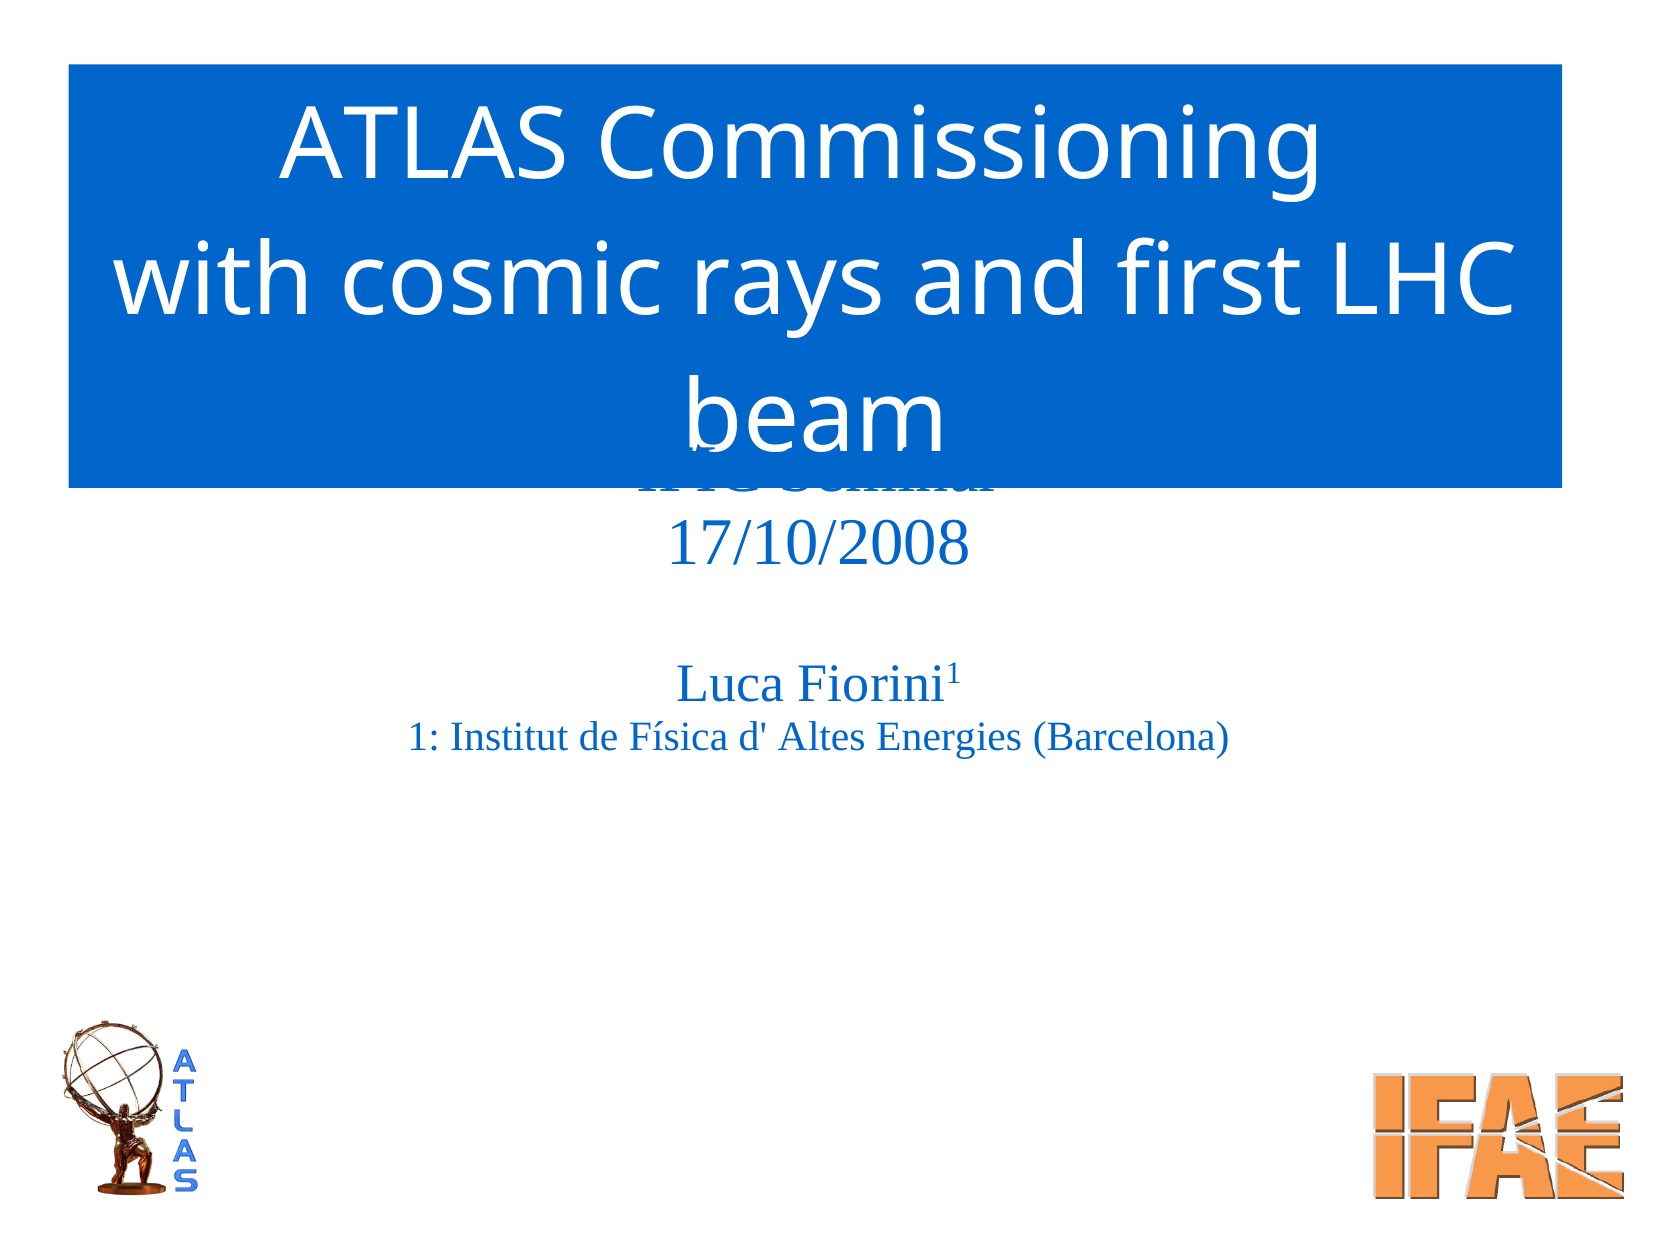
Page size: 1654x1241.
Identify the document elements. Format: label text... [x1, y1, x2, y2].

text_box IFIC Seminar 17/10/2008 Luca Fiorini1 1: Institut de Física d' Altes Energies (Barcelona) [88, 424, 1550, 798]
picture [41, 1006, 212, 1211]
text_box ATLAS Commissioning with cosmic rays and first LHC beam [68, 64, 1563, 321]
picture [1373, 1073, 1624, 1199]
